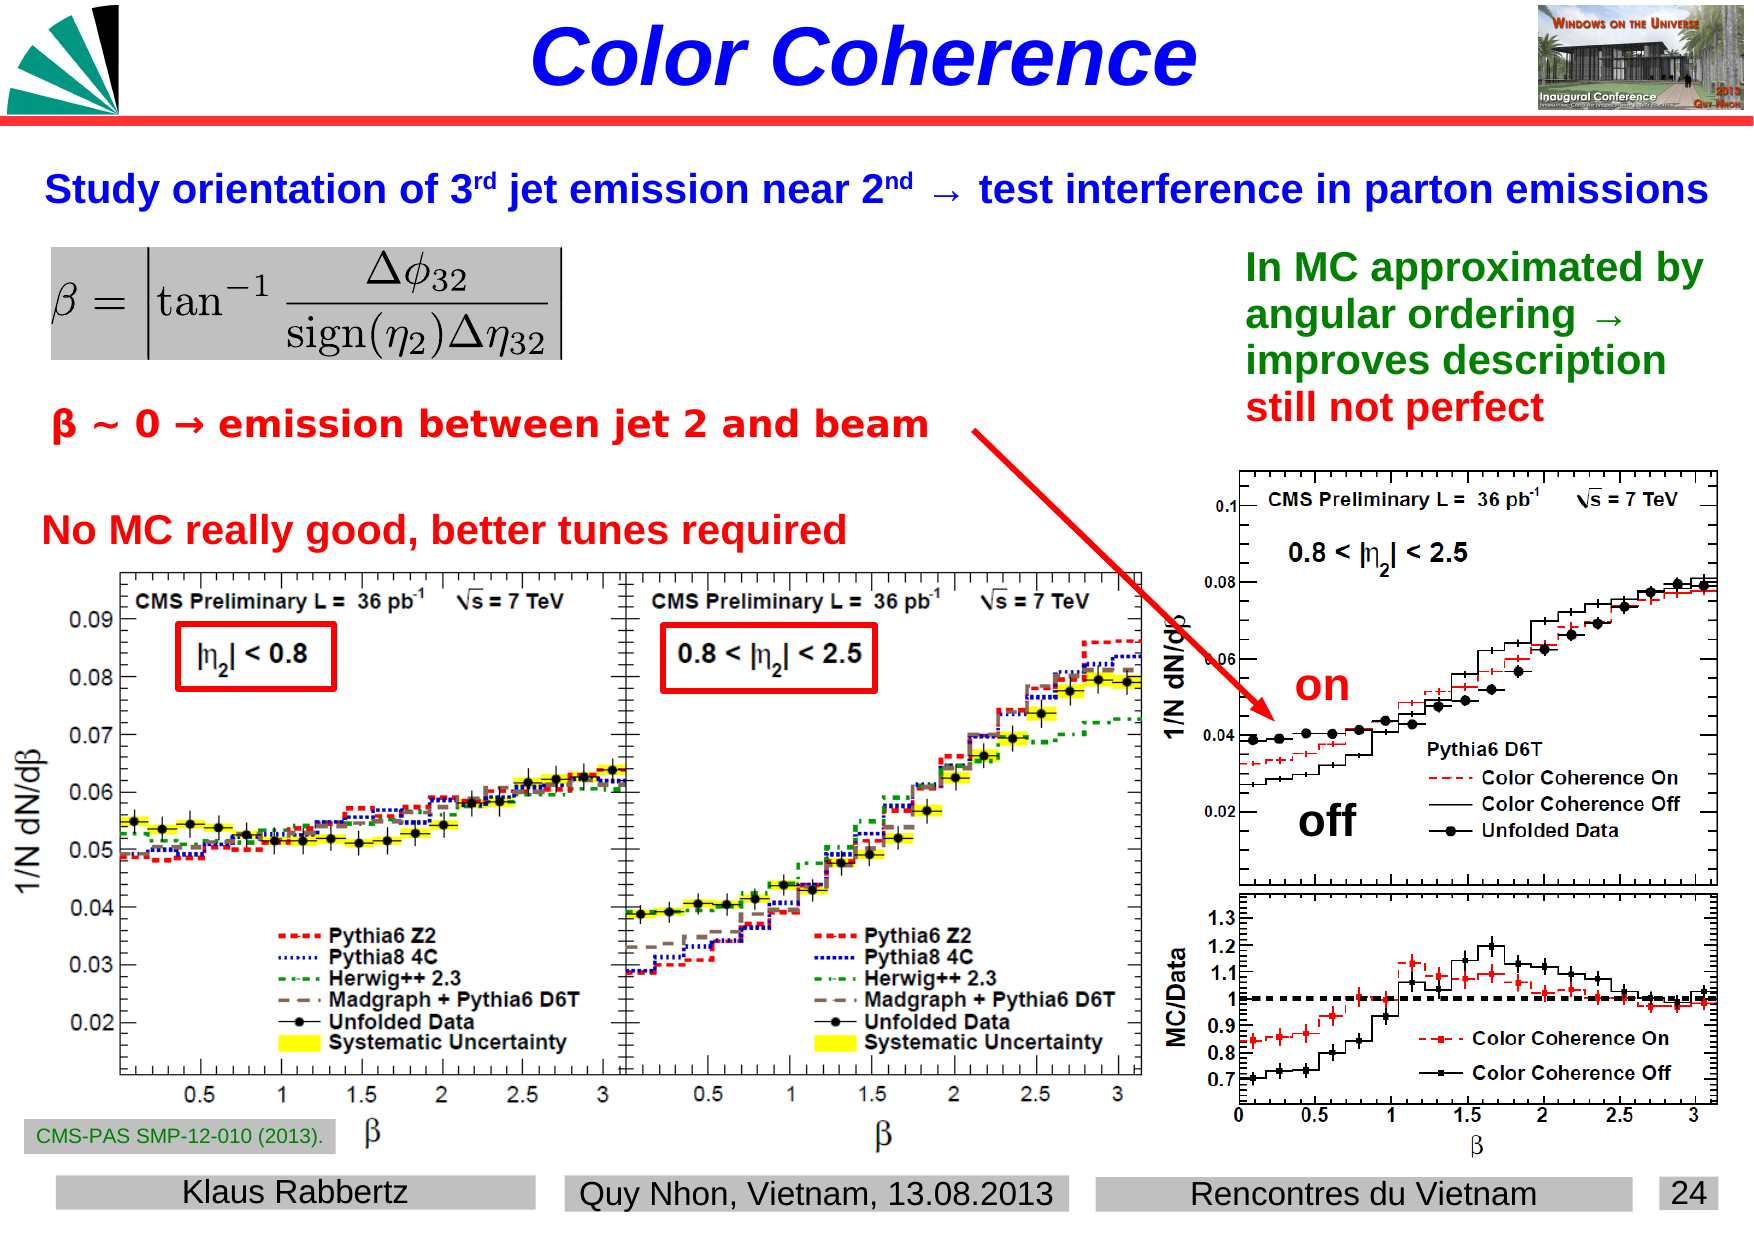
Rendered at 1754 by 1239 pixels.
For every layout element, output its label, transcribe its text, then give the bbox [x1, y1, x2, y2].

text_box off [1286, 789, 1369, 853]
text_box β ~ 0 → emission between jet 2 and beam [38, 396, 969, 453]
picture [7, 5, 119, 116]
picture [1119, 565, 1153, 598]
picture [1606, 5, 1744, 110]
picture [1155, 464, 1727, 1168]
text_box CMS-PAS SMP-12-010 (2013). [24, 1119, 336, 1155]
text_box Study orientation of 3rd jet emission near 2nd → test interference in parton emissions [32, 160, 1722, 221]
text_box In MC approximated by angular ordering → improves description still not perfect [1233, 238, 1717, 436]
picture [51, 246, 563, 361]
title Color Coherence [123, 0, 1606, 114]
text_box on [1282, 653, 1363, 717]
text_box No MC really good, better tunes required [29, 500, 861, 560]
picture [4, 565, 1153, 1164]
